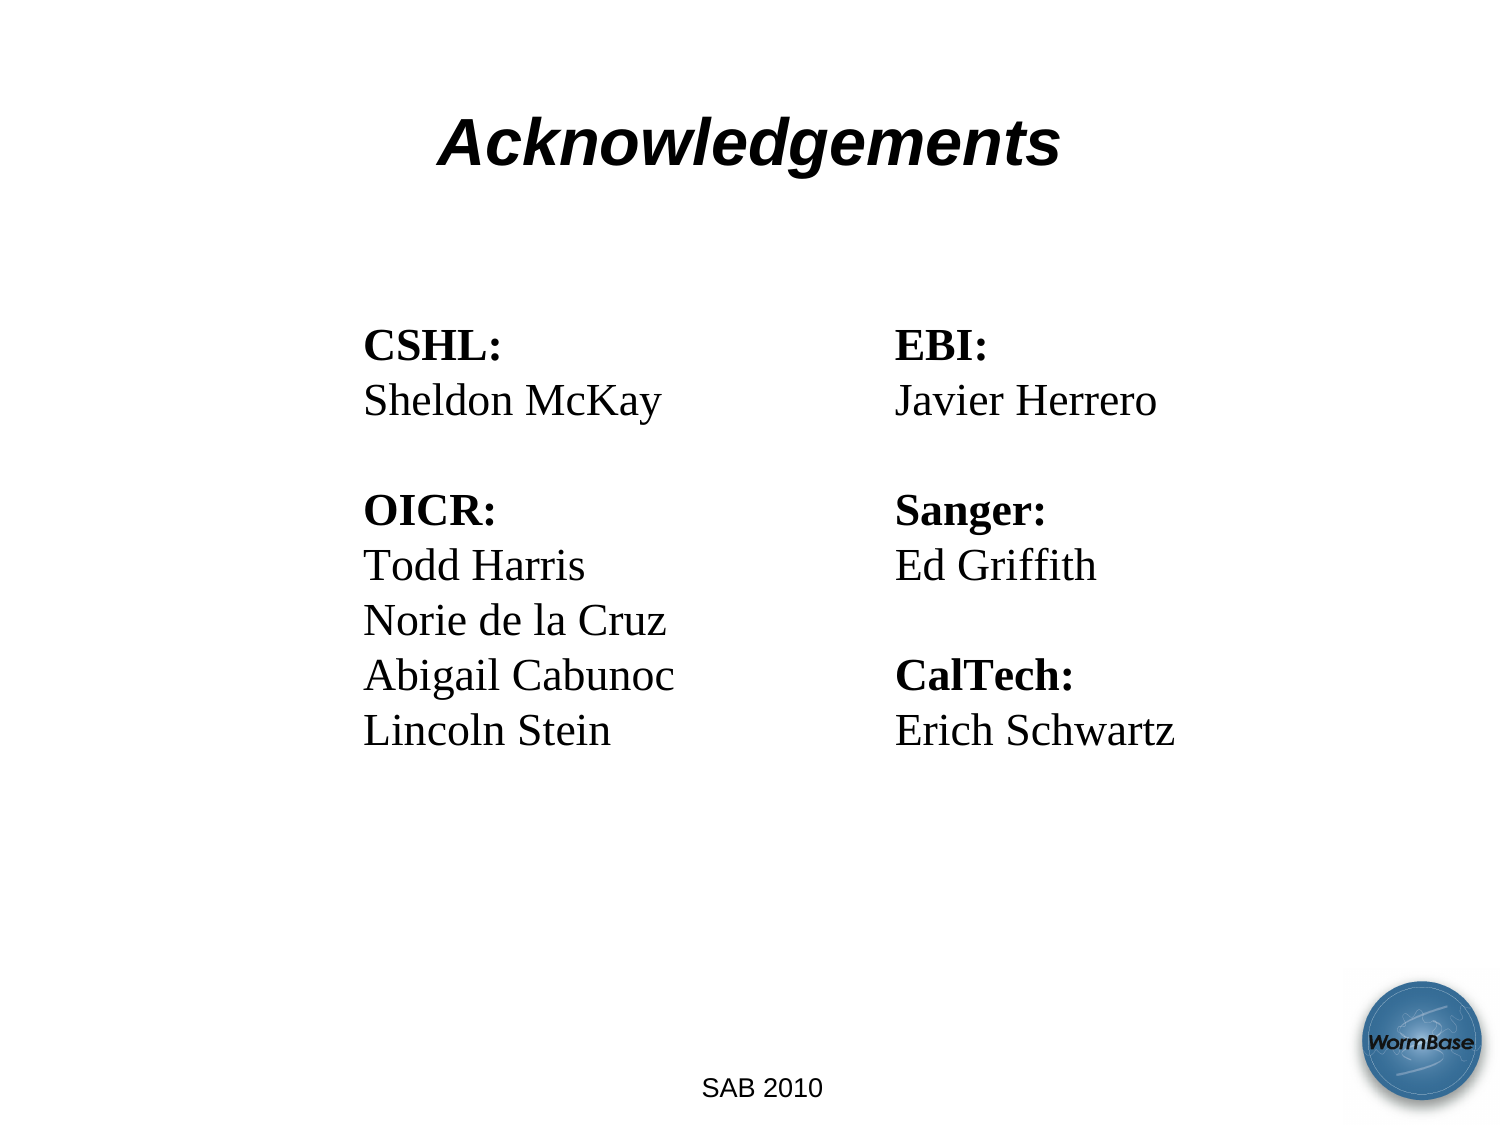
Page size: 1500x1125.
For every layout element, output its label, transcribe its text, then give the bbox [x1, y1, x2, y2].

text_box EBI: Javier Herrero Sanger: Ed Griffith CalTech: Erich Schwartz [879, 307, 1191, 762]
picture [1343, 968, 1500, 1125]
title Acknowledgements [75, 44, 1425, 233]
text_box CSHL: Sheldon McKay OICR: Todd Harris Norie de la Cruz Abigail Cabunoc Lincoln Stein [348, 307, 690, 762]
